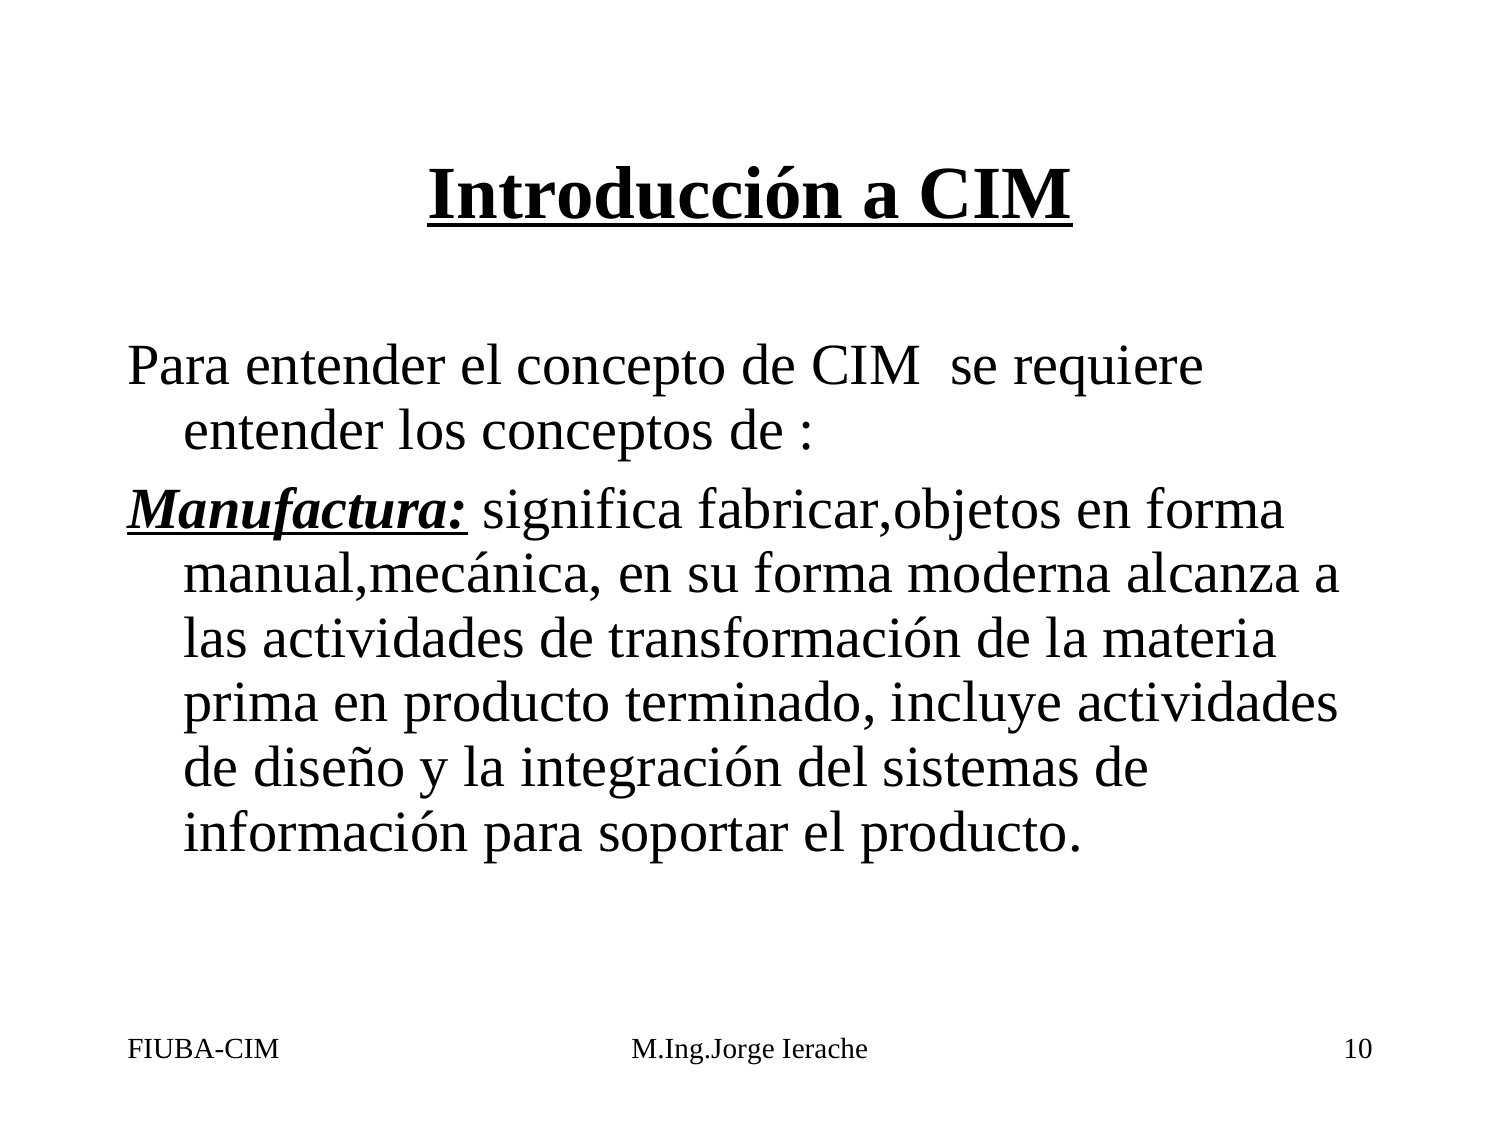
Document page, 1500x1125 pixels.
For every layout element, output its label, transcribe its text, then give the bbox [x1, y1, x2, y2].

title Introducción a CIM [112, 99, 1388, 288]
list Para entender el concepto de CIM se requiere entender los conceptos de : Manufactura: significa fabricar,objetos en forma manual,mecánica, en su forma moderna alcanza a las actividades de transformación de la materia prima en producto terminado, incluye actividades de diseño y la integración del sistemas de información para soportar el producto. [112, 324, 1388, 1001]
